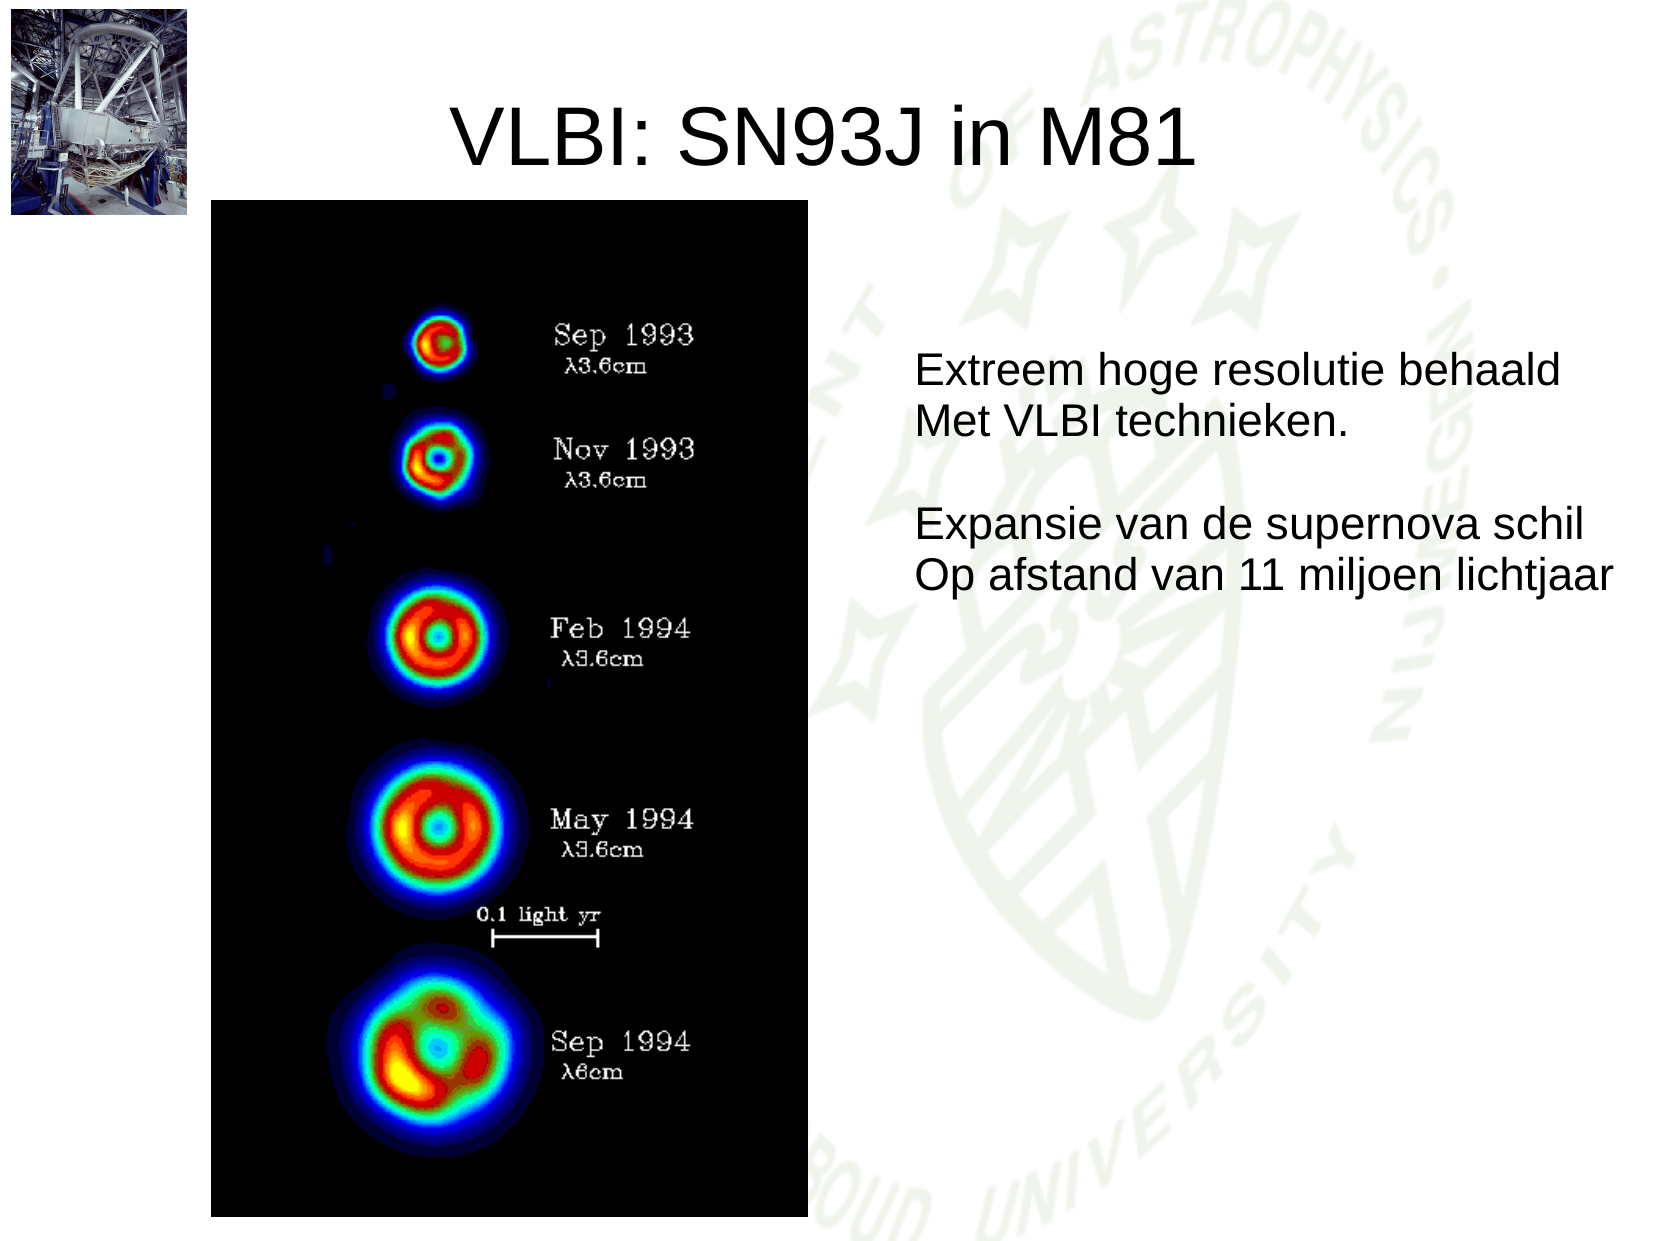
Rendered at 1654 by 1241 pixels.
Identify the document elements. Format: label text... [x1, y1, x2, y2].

text_box Extreem hoge resolutie behaald Met VLBI technieken. Expansie van de supernova schil Op afstand van 11 miljoen lichtjaar [899, 336, 1643, 608]
picture [0, 0, 1654, 1241]
text_box VLBI: SN93J in M81 [435, 83, 1238, 191]
